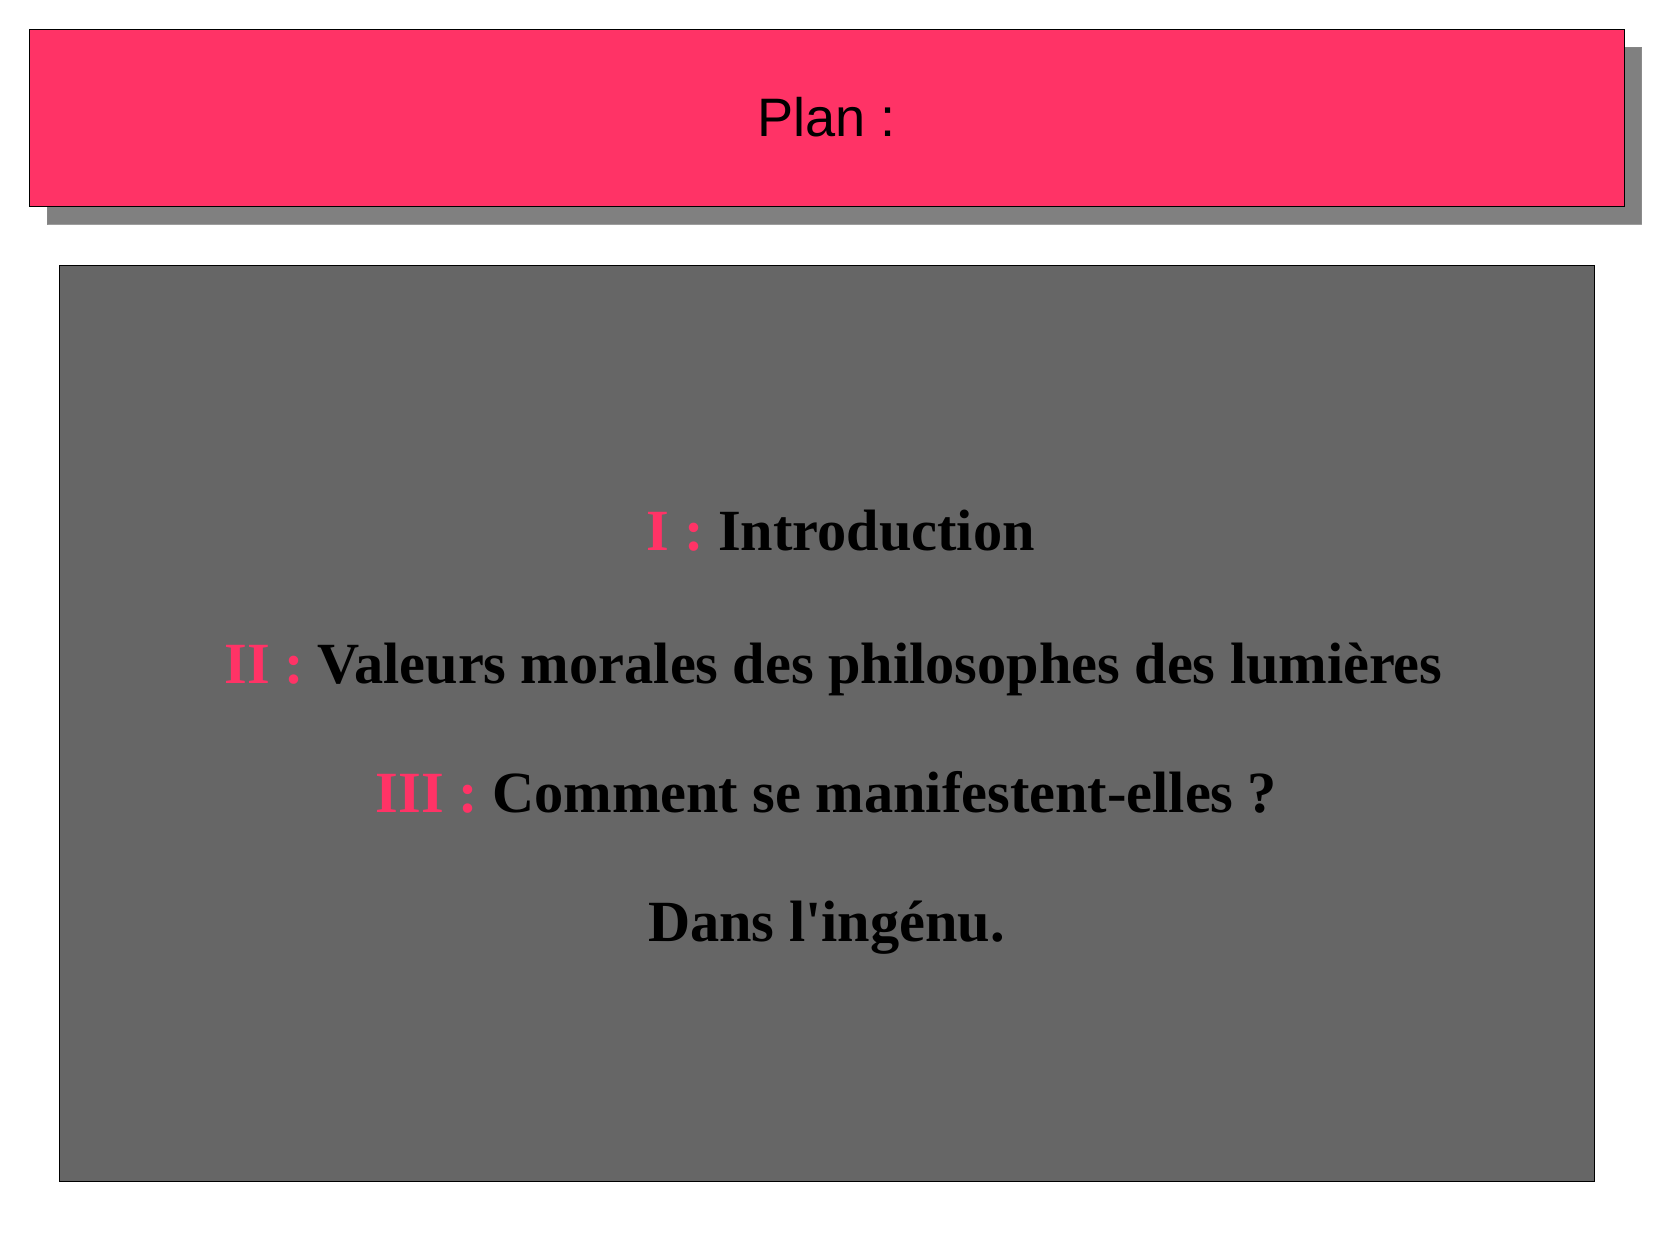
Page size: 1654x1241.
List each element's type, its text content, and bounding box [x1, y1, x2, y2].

text_box I : Introduction II : Valeurs morales des philosophes des lumières III : Comment se manifestent-elles ? Dans l'ingénu. [59, 265, 1595, 1182]
text_box Plan : [29, 29, 1625, 207]
